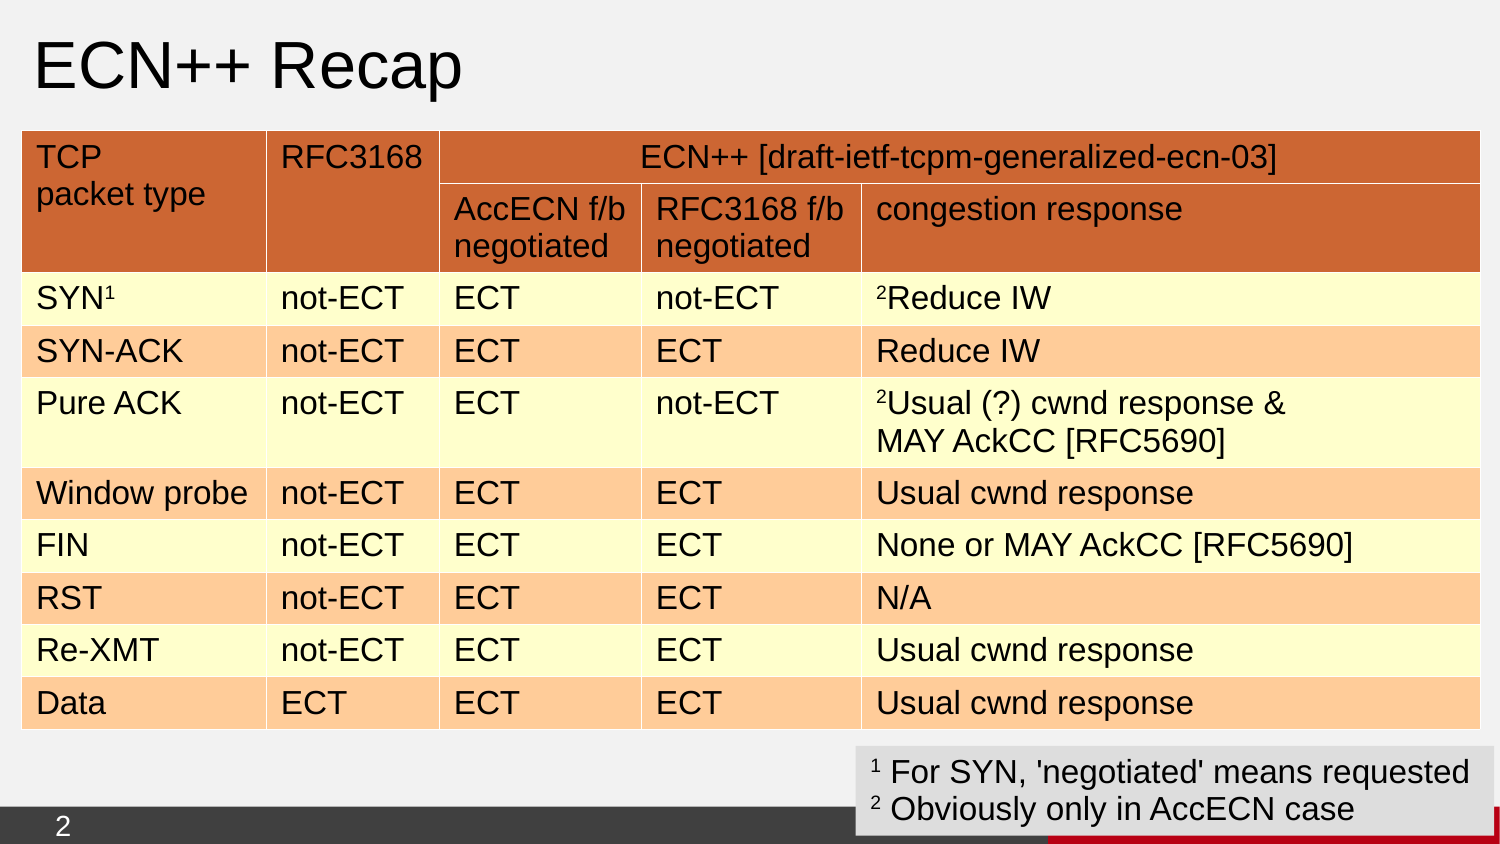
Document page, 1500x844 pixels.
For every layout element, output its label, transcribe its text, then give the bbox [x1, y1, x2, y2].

table_cell SYN1 [22, 273, 266, 325]
title ECN++ Recap [33, 0, 1477, 130]
table_cell ECT [440, 573, 641, 624]
table_cell ECT [440, 677, 641, 729]
table_cell N/A [862, 573, 1480, 624]
table_cell ECT [440, 520, 641, 572]
table_cell None or MAY AckCC [RFC5690] [862, 520, 1480, 572]
text_box 1 For SYN, 'negotiated' means requested 2 Obviously only in AccECN case [855, 745, 1495, 836]
table_cell ECT [440, 468, 641, 519]
table_cell Reduce IW [862, 326, 1480, 377]
table_cell not-ECT [267, 468, 439, 519]
table_cell Data [22, 677, 266, 729]
table_cell Window probe [22, 468, 266, 519]
table_cell not-ECT [267, 625, 439, 676]
table_cell congestion response [862, 184, 1480, 272]
table_cell 2Usual (?) cwnd response & MAY AckCC [RFC5690] [862, 378, 1480, 467]
table_cell not-ECT [267, 378, 439, 467]
table_cell RFC3168 f/b negotiated [642, 184, 861, 272]
table_header RFC3168 [267, 131, 439, 272]
table_cell 2Reduce IW [862, 273, 1480, 325]
table_cell not-ECT [267, 326, 439, 377]
table_cell Usual cwnd response [862, 468, 1480, 519]
table_cell ECT [642, 326, 861, 377]
table_cell ECT [642, 625, 861, 676]
table_cell ECT [267, 677, 439, 729]
table_cell Usual cwnd response [862, 625, 1480, 676]
table_cell ECT [642, 677, 861, 729]
table_cell not-ECT [267, 520, 439, 572]
table_cell AccECN f/b negotiated [440, 184, 641, 272]
table_cell ECT [642, 468, 861, 519]
table_cell not-ECT [642, 378, 861, 467]
table_cell ECT [642, 520, 861, 572]
table_cell SYN-ACK [22, 326, 266, 377]
table_cell Usual cwnd response [862, 677, 1480, 729]
table_cell ECT [440, 378, 641, 467]
table_cell FIN [22, 520, 266, 572]
table_cell not-ECT [267, 573, 439, 624]
table_cell Pure ACK [22, 378, 266, 467]
table_cell RST [22, 573, 266, 624]
table_header TCP packet type [22, 131, 266, 272]
table_cell not-ECT [267, 273, 439, 325]
table_cell ECT [642, 573, 861, 624]
table_header ECN++ [draft-ietf-tcpm-generalized-ecn-03] [440, 131, 1480, 183]
table_cell ECT [440, 625, 641, 676]
table_cell ECT [440, 326, 641, 377]
table_cell ECT [440, 273, 641, 325]
table_cell Re-XMT [22, 625, 266, 676]
table_cell not-ECT [642, 273, 861, 325]
